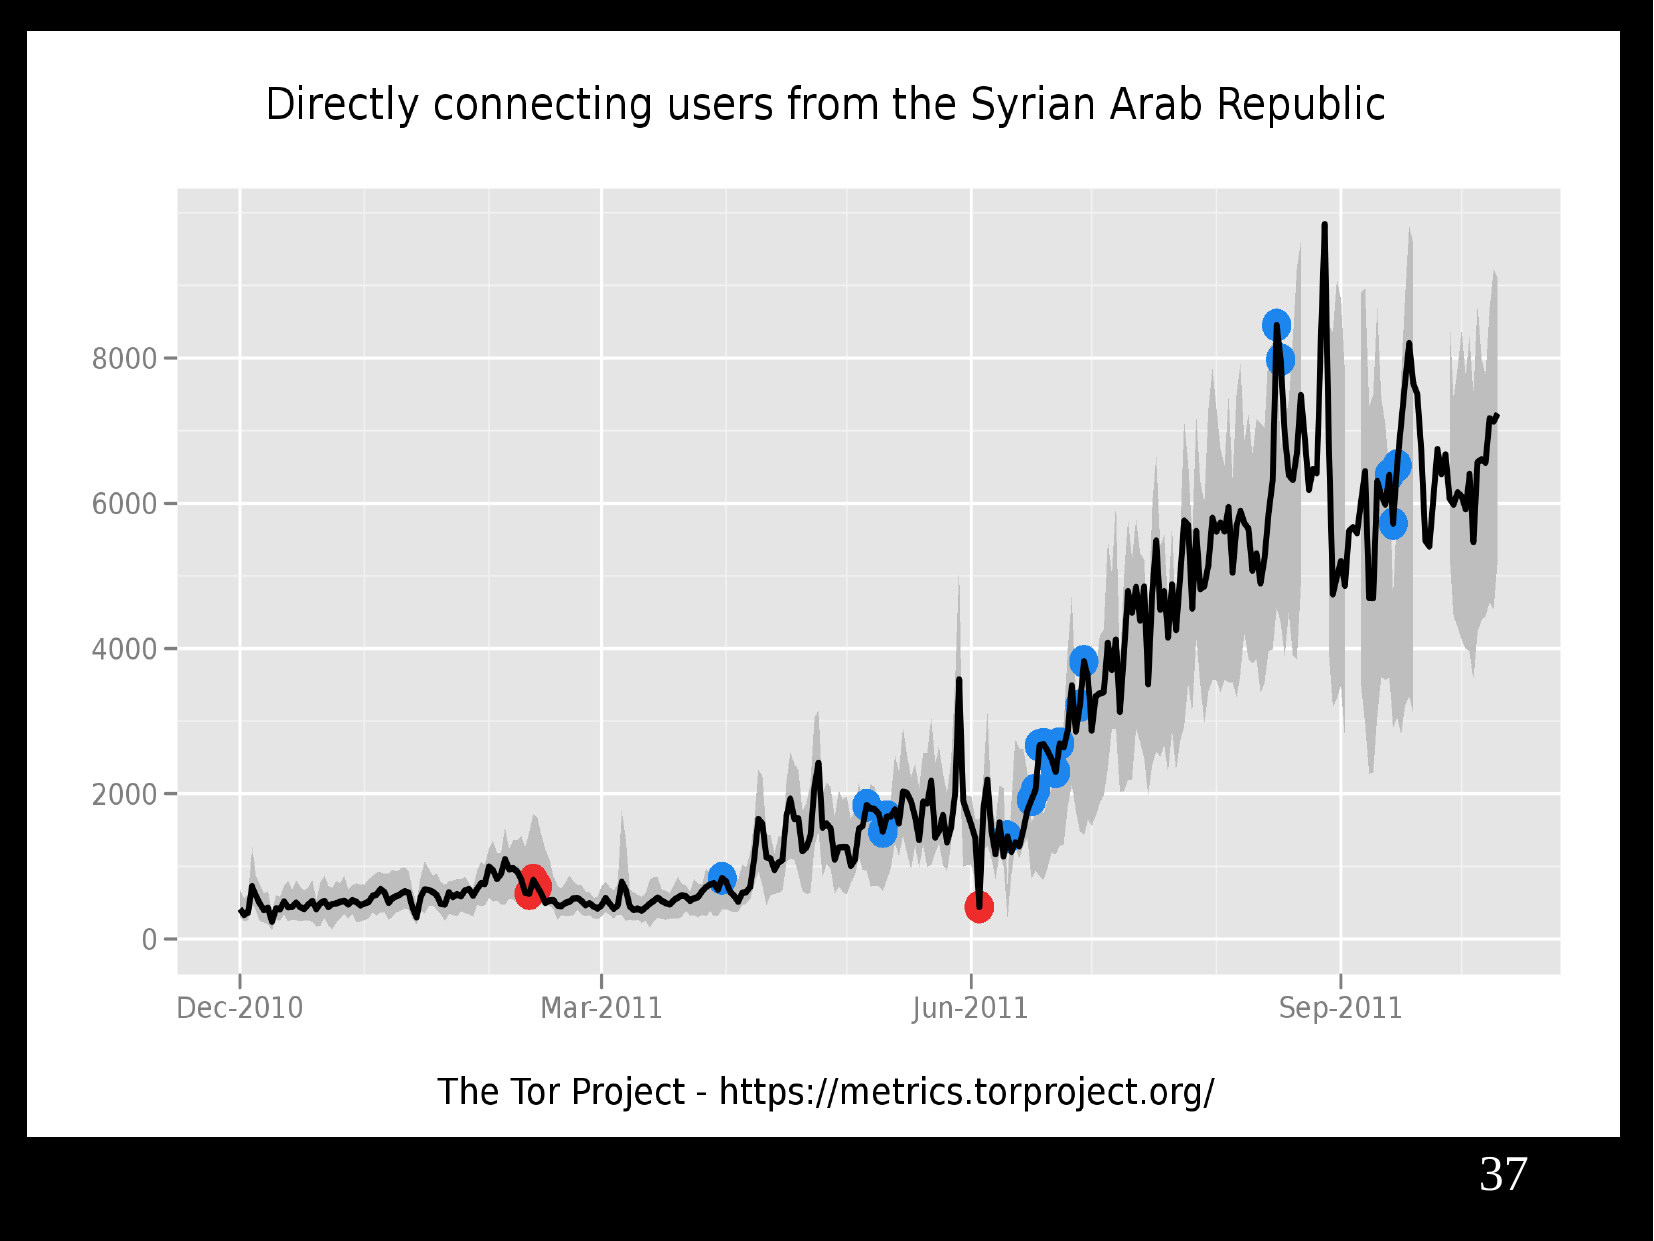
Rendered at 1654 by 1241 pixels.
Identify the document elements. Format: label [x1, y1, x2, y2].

picture [27, 31, 1620, 1137]
